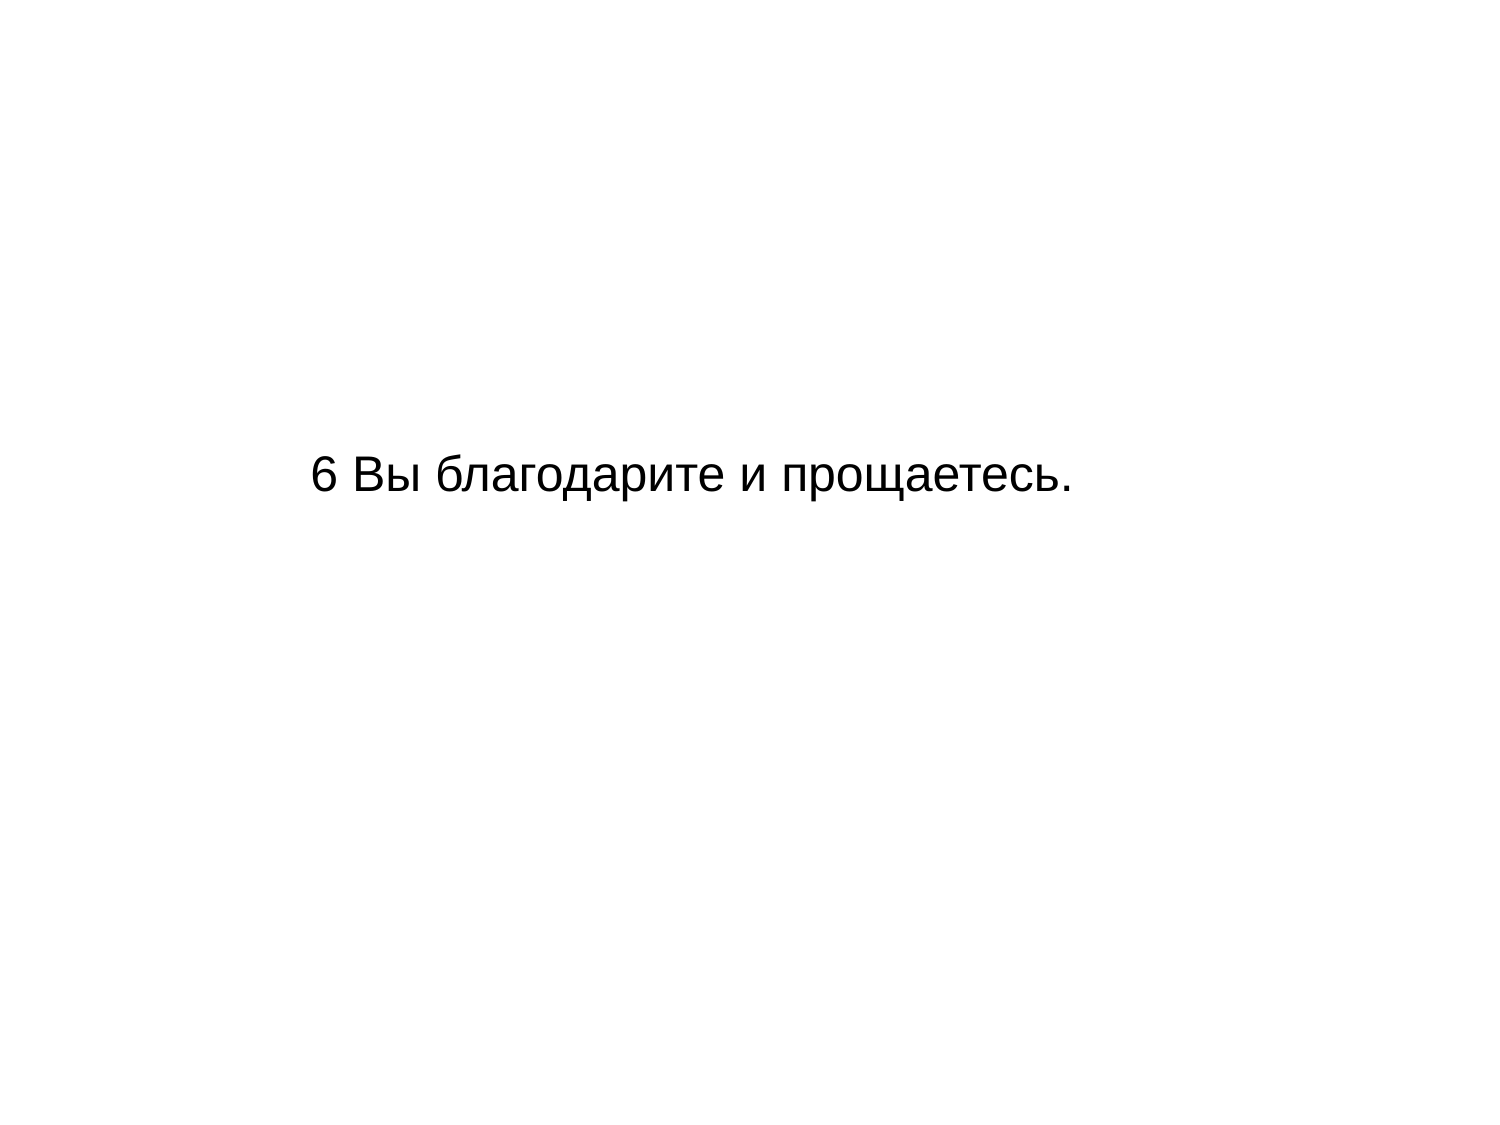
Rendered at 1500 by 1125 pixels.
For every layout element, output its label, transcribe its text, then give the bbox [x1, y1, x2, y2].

text_box 6 Вы благодарите и прощаетесь. [295, 439, 1090, 510]
